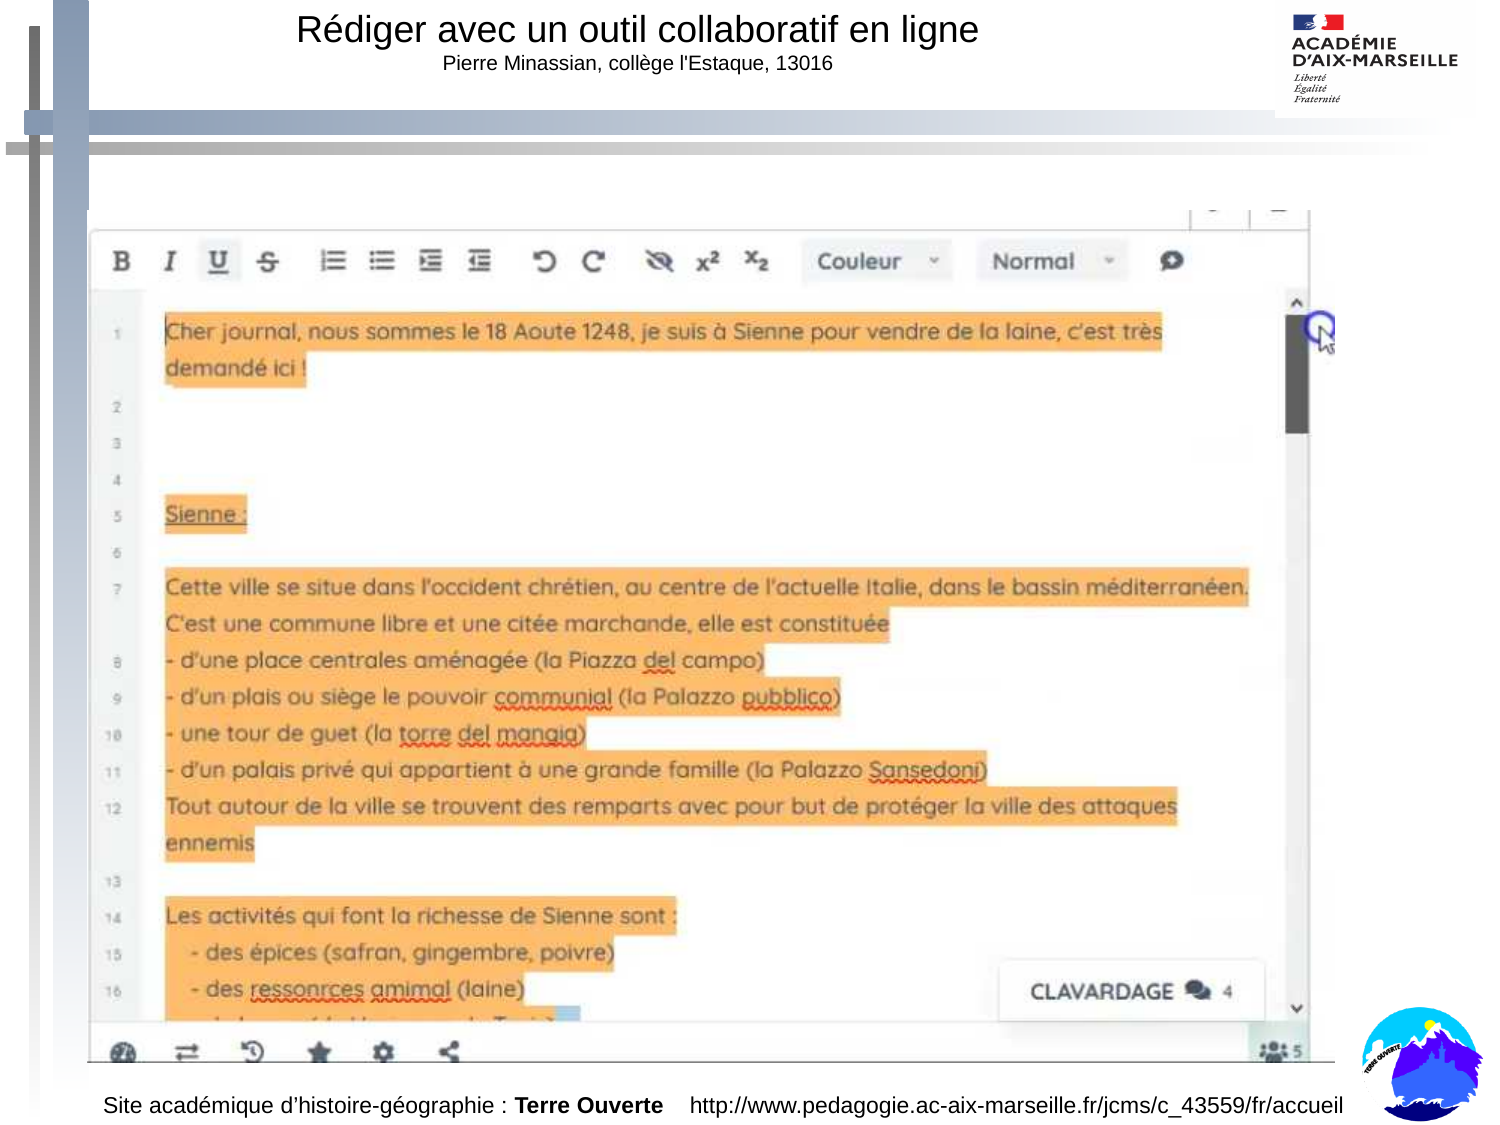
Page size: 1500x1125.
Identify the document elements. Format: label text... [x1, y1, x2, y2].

picture [1275, 0, 1476, 118]
picture [87, 210, 1335, 1063]
text_box Site académique d’histoire-géographie : Terre Ouverte http://www.pedagogie.ac-aix-marseille.fr/jcms/c_43559/fr/accueil [88, 1083, 1361, 1125]
picture [1360, 1006, 1484, 1122]
text_box Rédiger avec un outil collaboratif en ligne Pierre Minassian, collège l'Estaque, 13016 [88, 0, 1188, 83]
text_box [5, 0, 1454, 1121]
